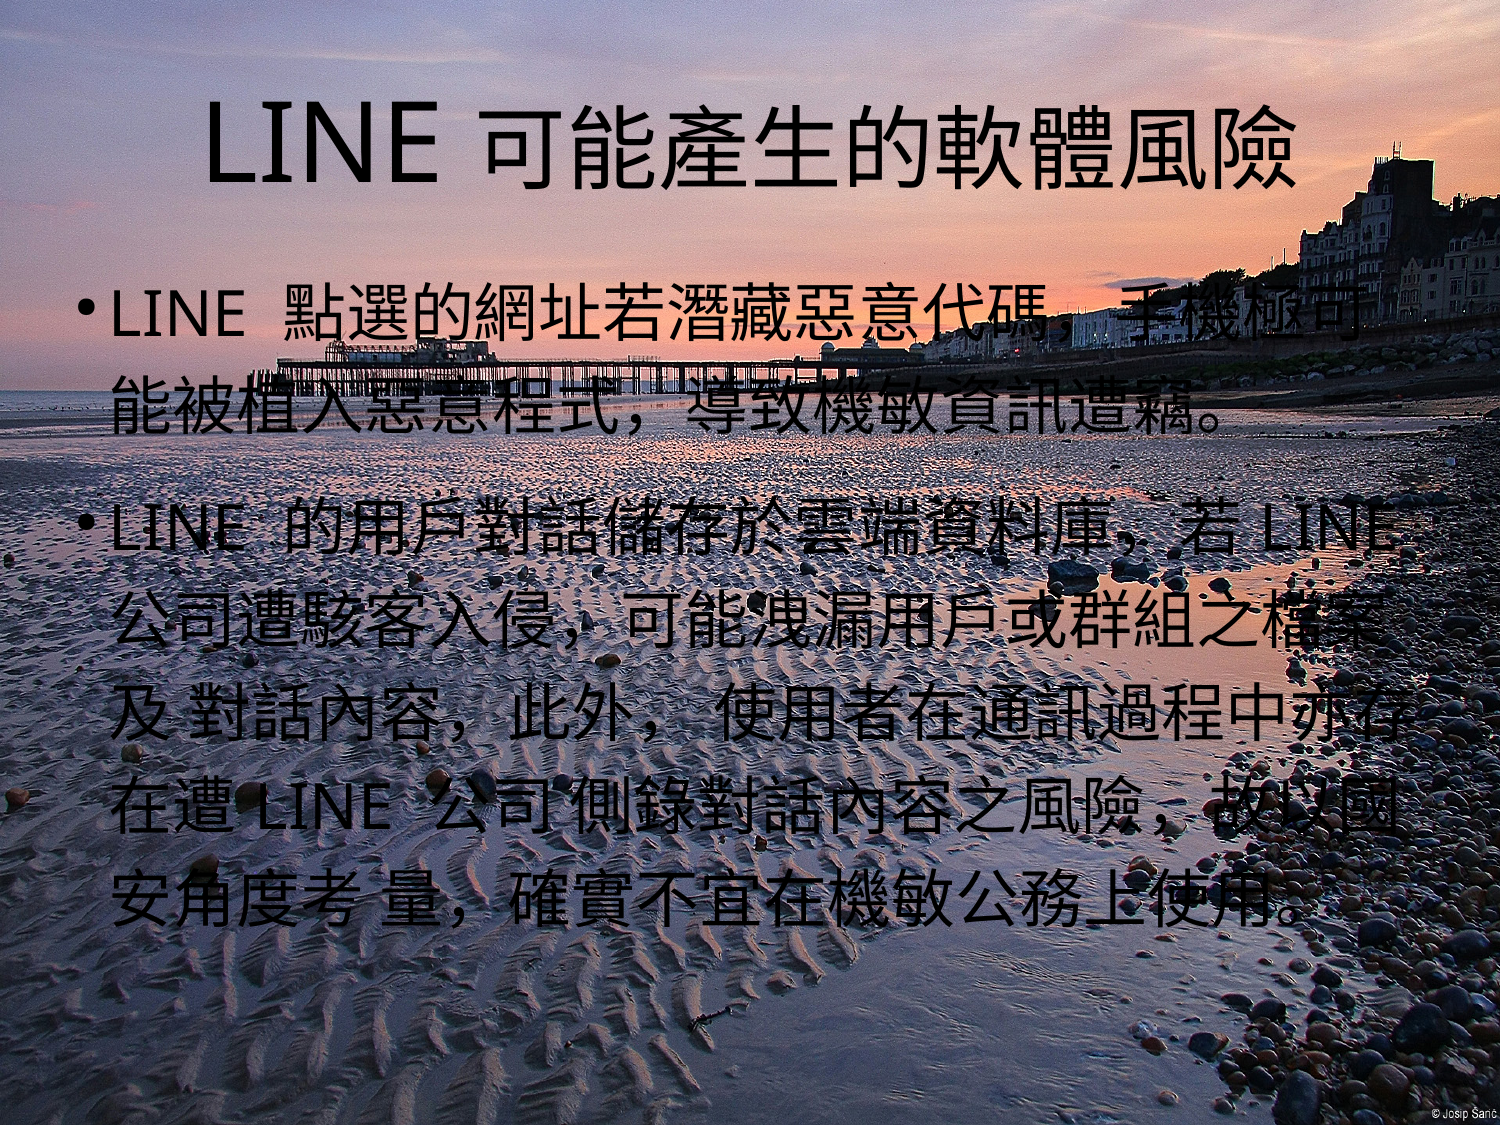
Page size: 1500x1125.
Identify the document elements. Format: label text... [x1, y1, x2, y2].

title LINE可能產生的軟體風險 [75, 45, 1425, 233]
list LINE 點選的網址若潛藏惡意代碼，手機極可能被植入惡意程式，導致機敏資訊遭竊。 LINE 的用戶對話儲存於雲端資料庫，若LINE 公司遭駭客入侵，可能洩漏用戶或群組之檔案及 對話內容，此外， 使用者在通訊過程中亦存在遭LINE 公司 側錄對話內容之風險，故以國安角度考 量，確實不宜在機敏公務上使用。 [75, 262, 1425, 1005]
picture [0, 0, 1500, 1125]
